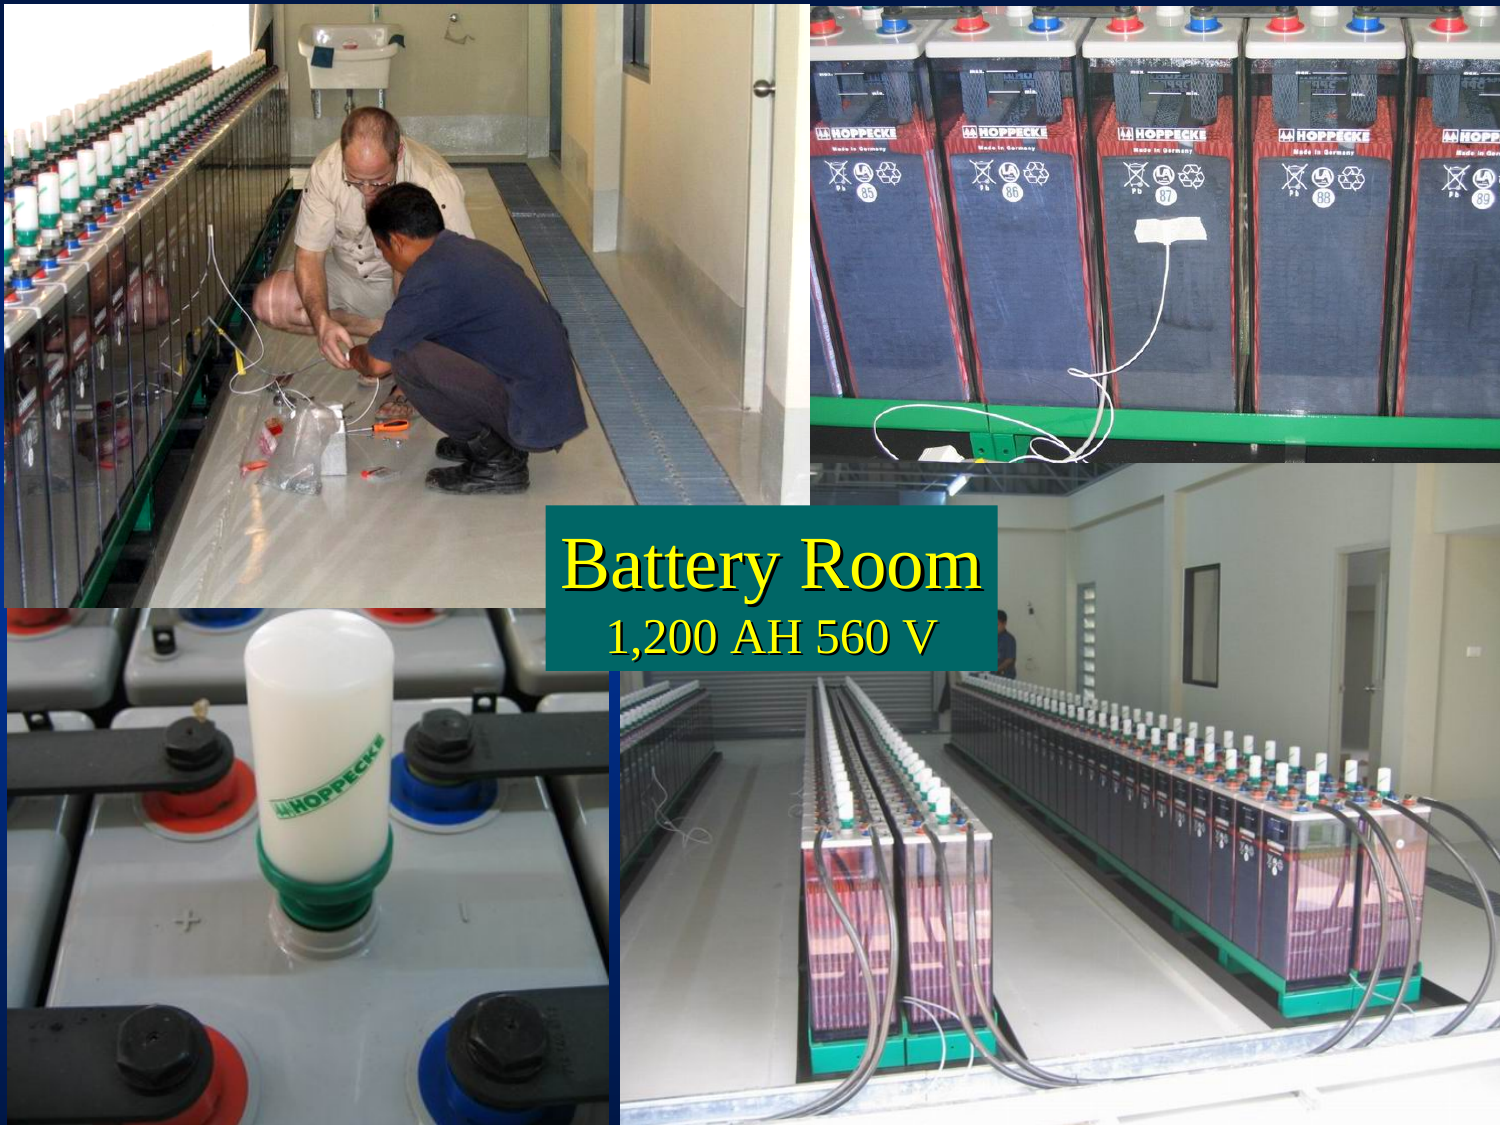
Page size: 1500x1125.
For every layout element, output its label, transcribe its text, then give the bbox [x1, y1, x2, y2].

text_box Battery Room 1,200 AH 560 V [545, 505, 998, 671]
picture [4, 4, 1500, 1125]
